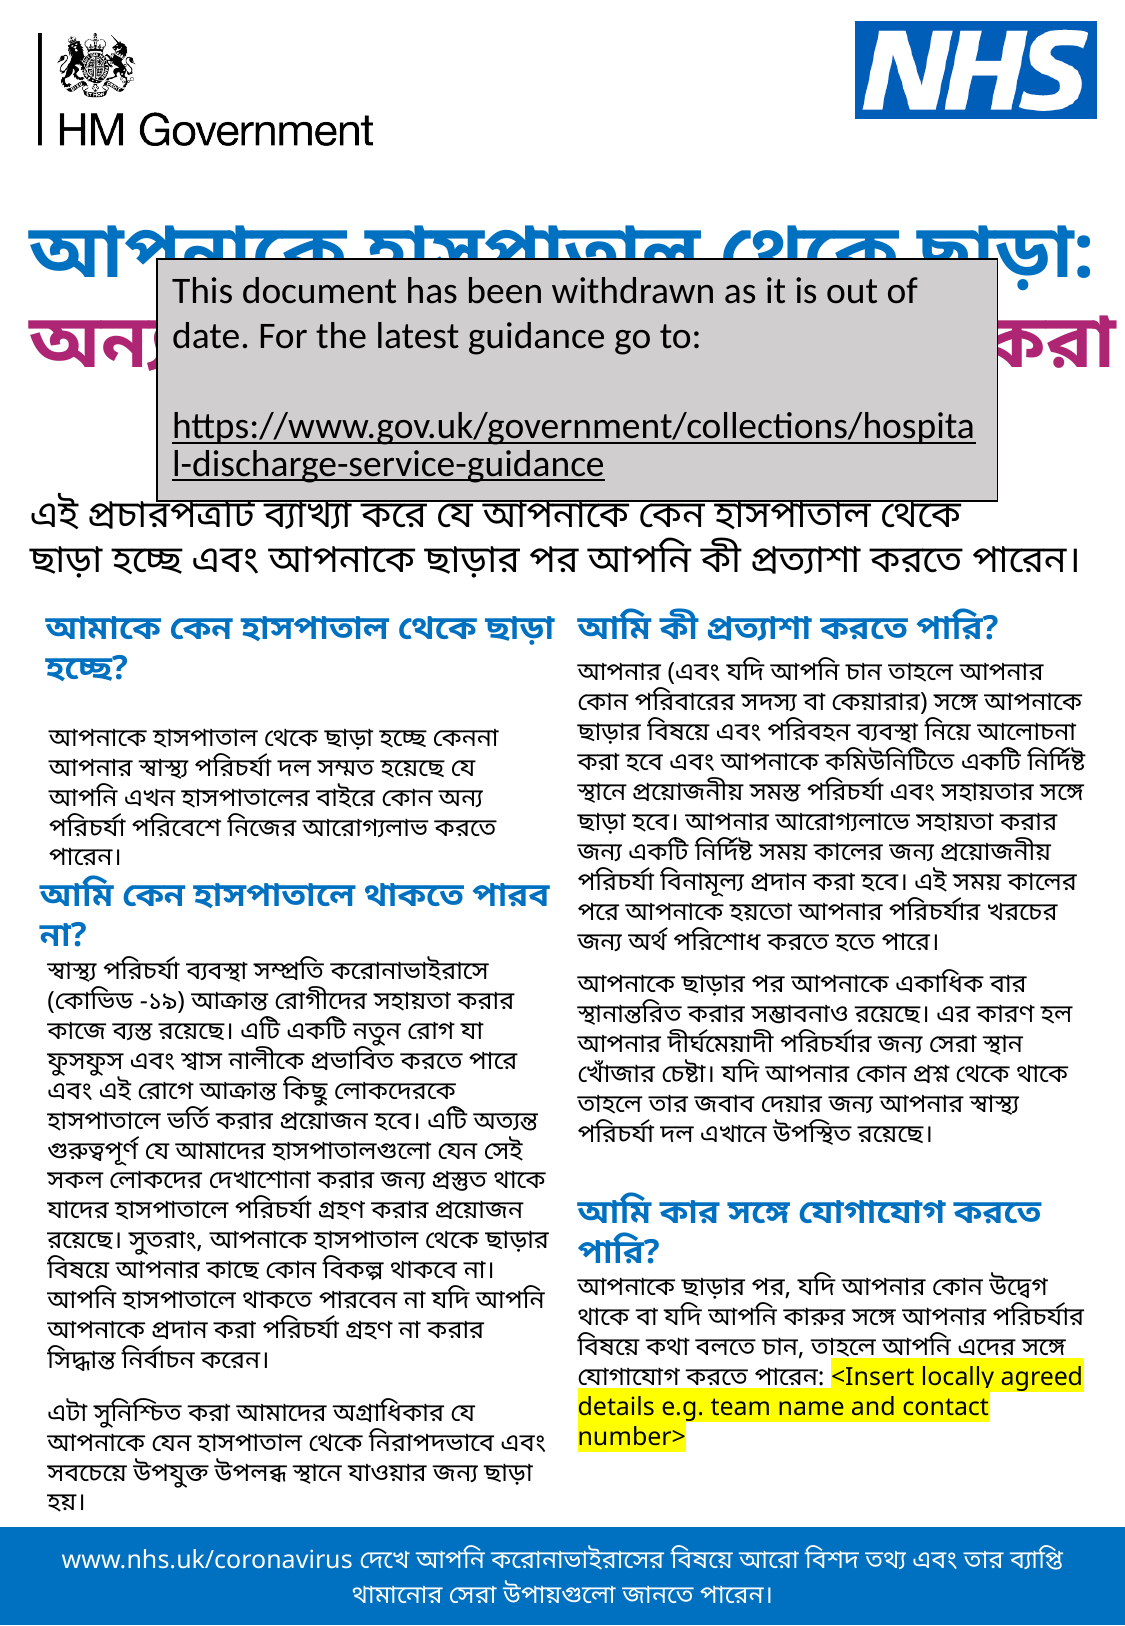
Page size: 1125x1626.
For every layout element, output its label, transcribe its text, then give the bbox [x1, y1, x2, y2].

text_box আপনাকে হাসপাতাল থেকে ছাড়া: অন্য কোন স্থানে পরিচর্যা গ্রহণ করা [14, 195, 1125, 482]
text_box স্বাস্থ্য পরিচর্যা ব্যবস্থা সম্প্রতি করোনাভাইরাসে (কোভিড -১৯) আক্রান্ত রোগীদের সহায়তা করার কাজে ব্যস্ত রয়েছে। এটি একটি নতুন রোগ যা ফুসফুস এবং শ্বাস নালীকে প্রভাবিত করতে পারে এবং এই রোগে আক্রান্ত কিছু লোকদেরকে হাসপাতালে ভর্তি করার প্রয়োজন হবে। এটি অত্যন্ত গুরুত্বপূর্ণ যে আমাদের হাসপাতালগুলো যেন সেই সকল লোকদের দেখাশোনা করার জন্য প্রস্তুত থাকে যাদের হাসপাতালে পরিচর্যা গ্রহণ করার প্রয়োজন রয়েছে। সুতরাং, আপনাকে হাসপাতাল থেকে ছাড়ার বিষয়ে আপনার কাছে কোন বিকল্প থাকবে না। আপনি হাসপাতালে থাকতে পারবেন না যদি আপনি আপনাকে প্রদান করা পরিচর্যা গ্রহণ না করার সিদ্ধান্ত নির্বাচন করেন। এটা সুনিশ্চিত করা আমাদের অগ্রাধিকার যে আপনাকে যেন হাসপাতাল থেকে নিরাপদভাবে এবং সবচেয়ে উপযুক্ত উপলব্ধ স্থানে যাওয়ার জন্য ছাড়া হয়। [32, 947, 564, 1524]
text_box এই প্রচারপত্রটি ব্যাখ্যা করে যে আপনাকে কেন হাসপাতাল থেকে ছাড়া হচ্ছে এবং আপনাকে ছাড়ার পর আপনি কী প্রত্যাশা করতে পারেন। [14, 482, 1125, 589]
text_box আমি কার সঙ্গে যোগাযোগ করতে পারি? আপনাকে ছাড়ার পর, যদি আপনার কোন উদ্বেগ থাকে বা যদি আপনি কারুর সঙ্গে আপনার পরিচর্যার বিষয়ে কথা বলতে চান, তাহলে আপনি এদের সঙ্গে যোগাযোগ করতে পারেন: <Insert locally agreed details e.g. team name and contact number> [564, 1183, 1109, 1457]
text_box আপনাকে হাসপাতাল থেকে ছাড়া হচ্ছে কেননা আপনার স্বাস্থ্য পরিচর্যা দল সম্মত হয়েছে যে আপনি এখন হাসপাতালের বাইরে কোন অন্য পরিচর্যা পরিবেশে নিজের আরোগ্যলাভ করতে পারেন। [34, 714, 563, 879]
text_box আমাকে কেন হাসপাতাল থেকে ছাড়া হচ্ছে? [30, 598, 578, 695]
text_box This document has been withdrawn as it is out of date. For the latest guidance go to: https://www.gov.uk/government/collections/hospital-discharge-service-guidance [157, 258, 998, 502]
text_box আমি কী প্রত্যাশা করতে পারি? আপনার (এবং যদি আপনি চান তাহলে আপনার কোন পরিবারের সদস্য বা কেয়ারার) সঙ্গে আপনাকে ছাড়ার বিষয়ে এবং পরিবহন ব্যবস্থা নিয়ে আলোচনা করা হবে এবং আপনাকে কমিউনিটিতে একটি নির্দিষ্ট স্থানে প্রয়োজনীয় সমস্ত পরিচর্যা এবং সহায়তার সঙ্গে ছাড়া হবে। আপনার আরোগ্যলাভে সহায়তা করার জন্য একটি নির্দিষ্ট সময় কালের জন্য প্রয়োজনীয় পরিচর্যা বিনামূল্য প্রদান করা হবে। এই সময় কালের পরে আপনাকে হয়তো আপনার পরিচর্যার খরচের জন্য অর্থ পরিশোধ করতে হতে পারে। আপনাকে ছাড়ার পর আপনাকে একাধিক বার স্থানান্তরিত করার সম্ভাবনাও রয়েছে। এর কারণ হল আপনার দীর্ঘমেয়াদী পরিচর্যার জন্য সেরা স্থান খোঁজার চেষ্টা। যদি আপনার কোন প্রশ্ন থেকে থাকে তাহলে তার জবাব দেয়ার জন্য আপনার স্বাস্থ্য পরিচর্যা দল এখানে উপস্থিত রয়েছে। [562, 598, 1110, 1197]
text_box আমি কেন হাসপাতালে থাকতে পারব না? [25, 866, 572, 991]
